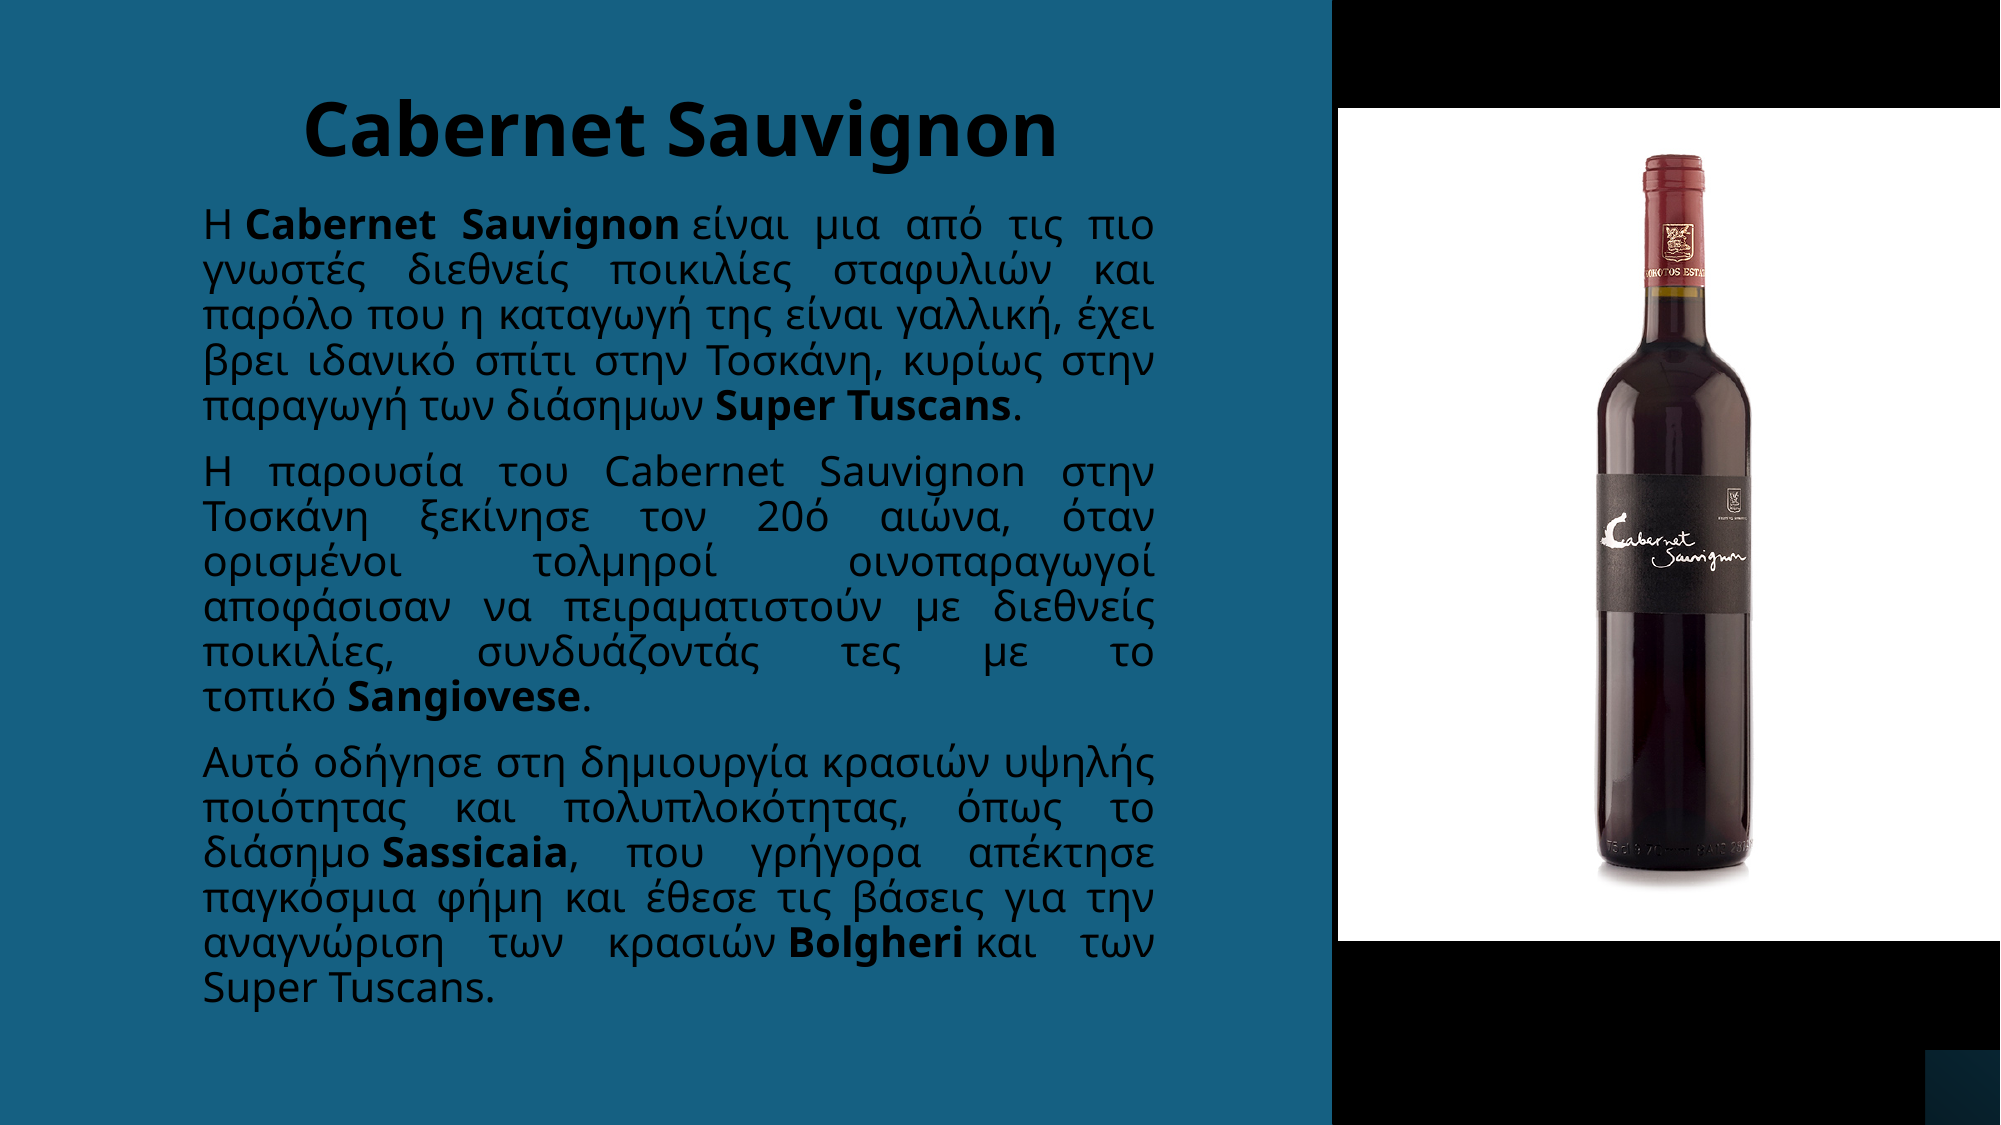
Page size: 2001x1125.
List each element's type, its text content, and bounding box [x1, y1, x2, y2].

picture [1338, 108, 2000, 941]
list Η Cabernet Sauvignon είναι μια από τις πιο γνωστές διεθνείς ποικιλίες σταφυλιών και παρόλο που η καταγωγή της είναι γαλλική, έχει βρει ιδανικό σπίτι στην Τοσκάνη, κυρίως στην παραγωγή των διάσημων Super Tuscans. Η παρουσία του Cabernet Sauvignon στην Τοσκάνη ξεκίνησε τον 20ό αιώνα, όταν ορισμένοι τολμηροί οινοπαραγωγοί αποφάσισαν να πειραματιστούν με διεθνείς ποικιλίες, συνδυάζοντάς τες με το τοπικό Sangiovese. Αυτό οδήγησε στη δημιουργία κρασιών υψηλής ποιότητας και πολυπλοκότητας, όπως το διάσημο Sassicaia, που γρήγορα απέκτησε παγκόσμια φήμη και έθεσε τις βάσεις για την αναγνώριση των κρασιών Bolgheri και των Super Tuscans. [187, 196, 1175, 1094]
title Cabernet Sauvignon [187, 82, 1175, 181]
text_box [0, 0, 2000, 1125]
